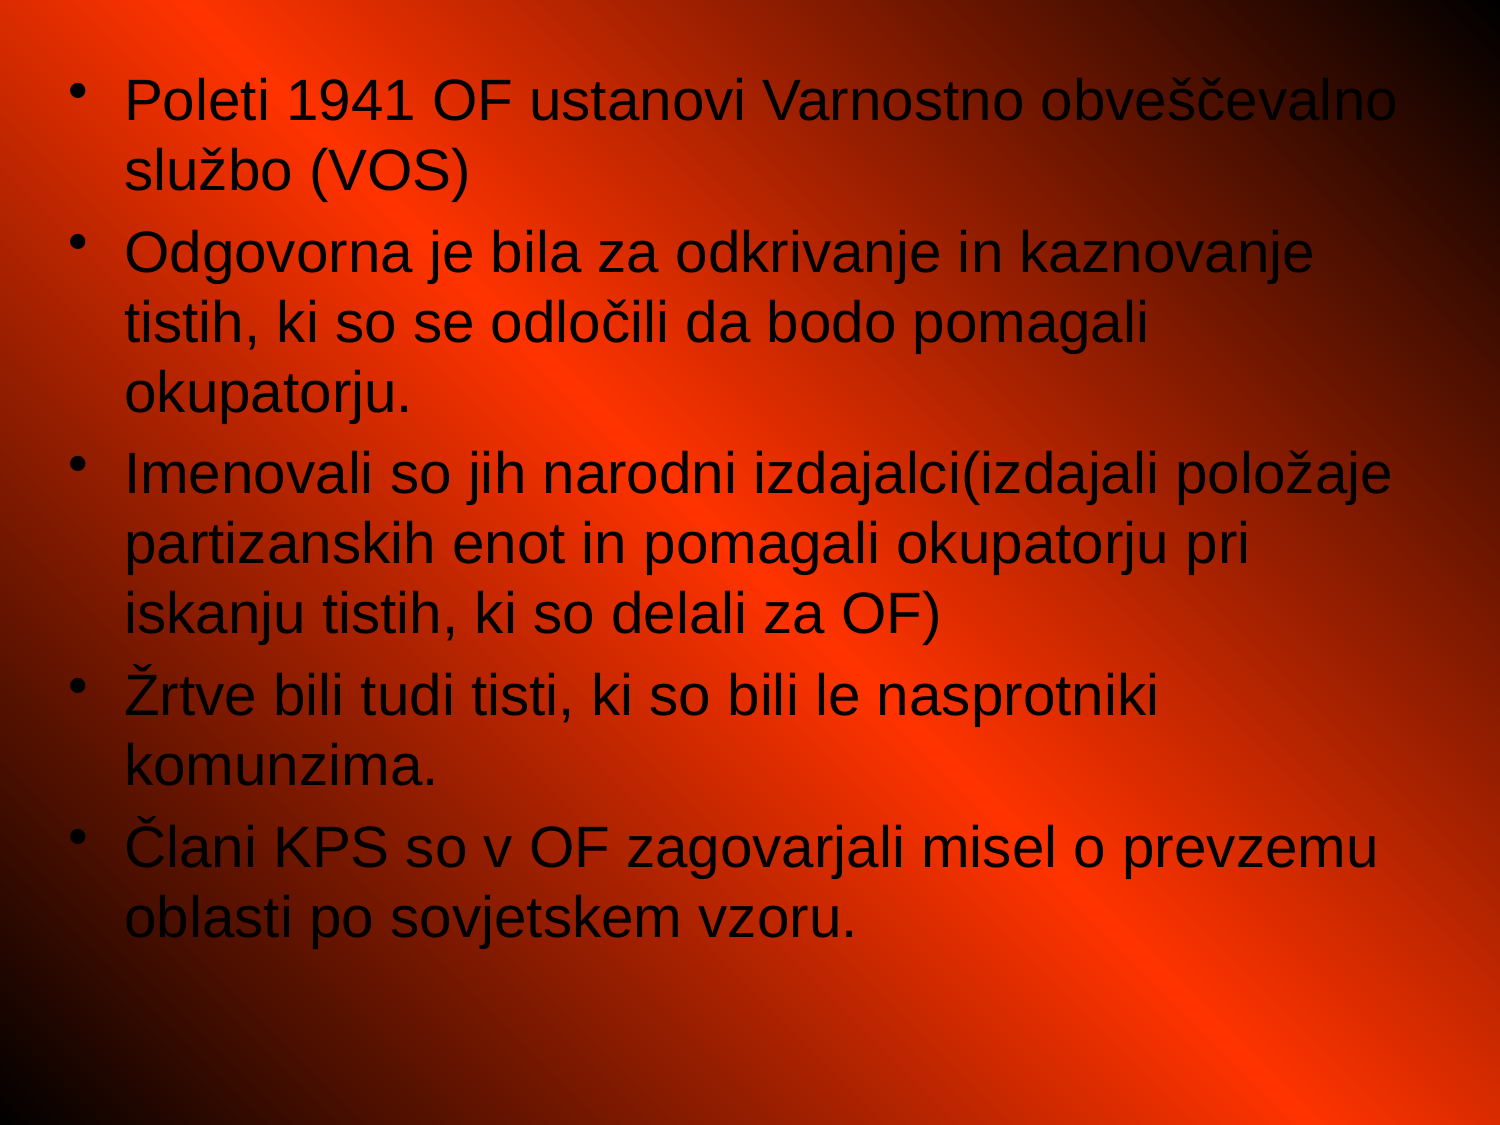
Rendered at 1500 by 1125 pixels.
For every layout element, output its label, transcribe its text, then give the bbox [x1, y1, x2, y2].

list Poleti 1941 OF ustanovi Varnostno obveščevalno službo (VOS) Odgovorna je bila za odkrivanje in kaznovanje tistih, ki so se odločili da bodo pomagali okupatorju. Imenovali so jih narodni izdajalci(izdajali položaje partizanskih enot in pomagali okupatorju pri iskanju tistih, ki so delali za OF) Žrtve bili tudi tisti, ki so bili le nasprotniki komunzima. Člani KPS so v OF zagovarjali misel o prevzemu oblasti po sovjetskem vzoru. [53, 54, 1425, 1005]
